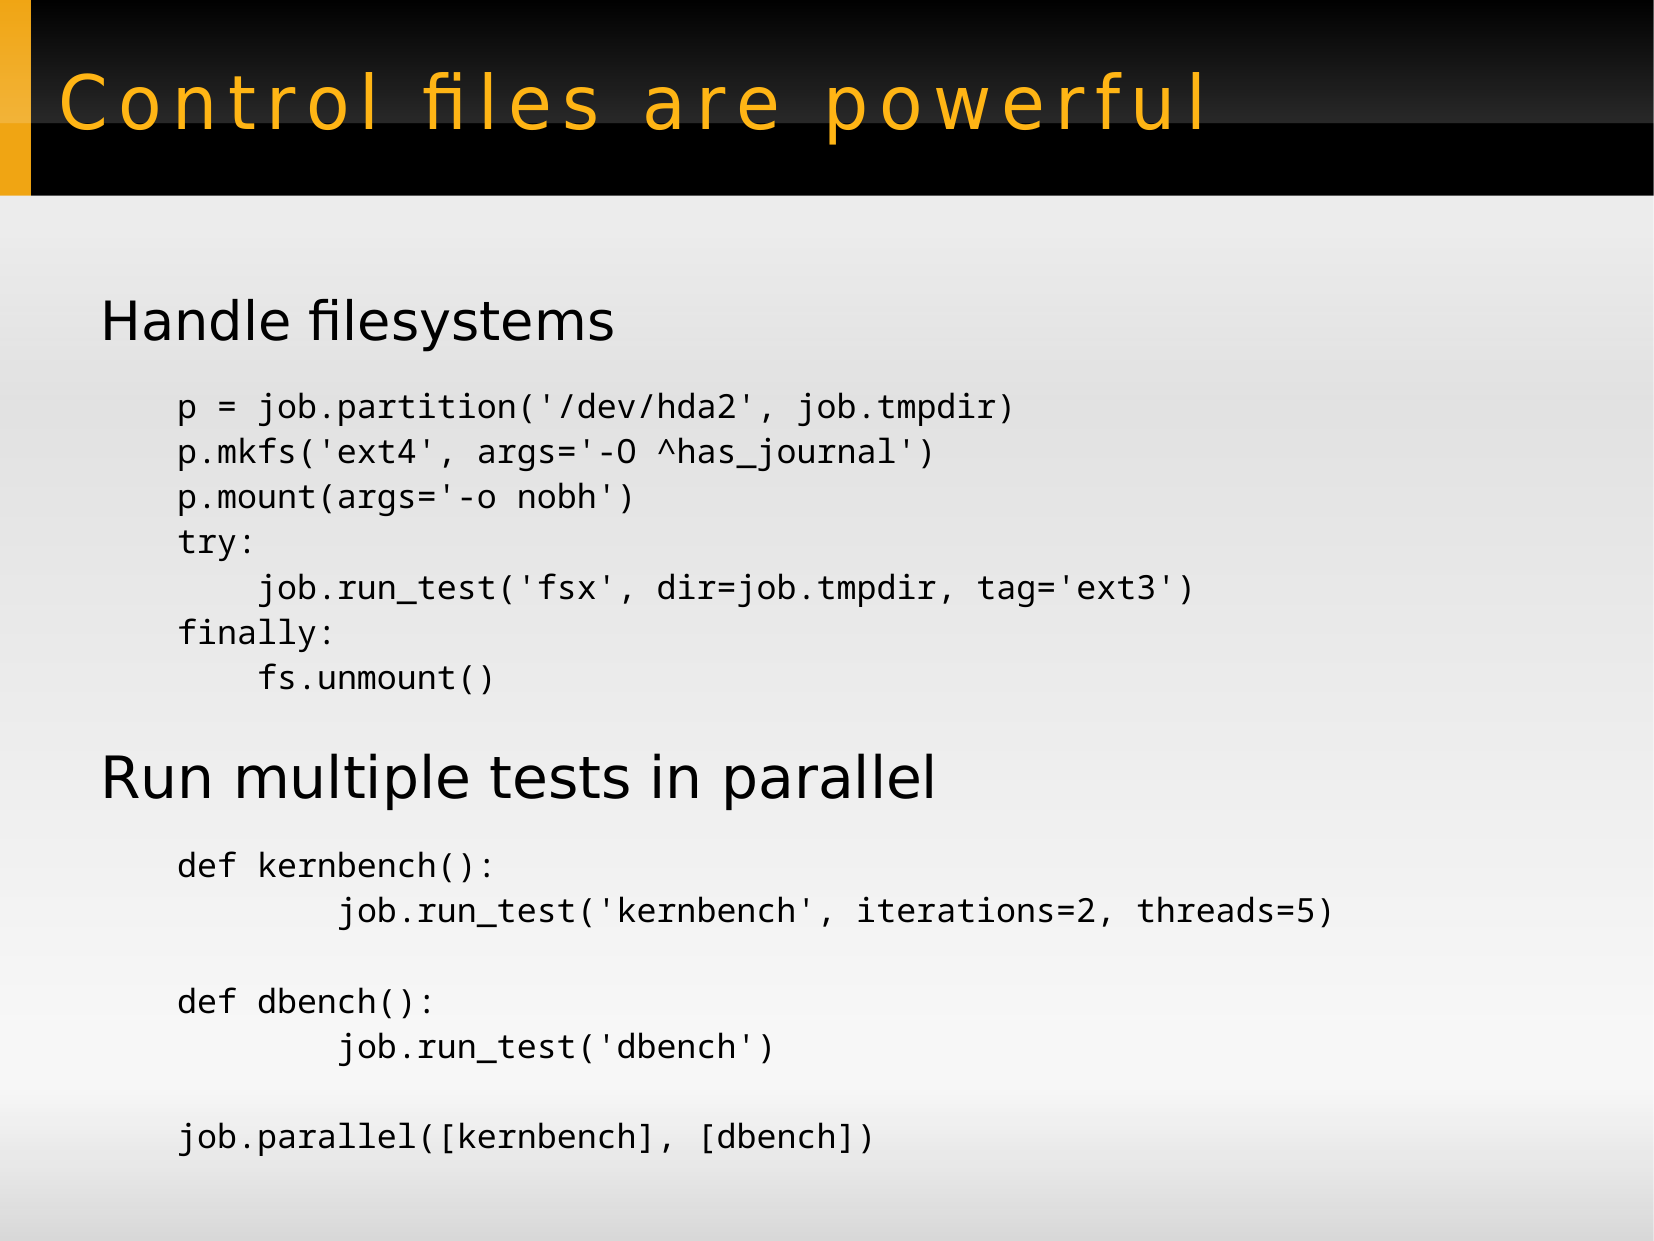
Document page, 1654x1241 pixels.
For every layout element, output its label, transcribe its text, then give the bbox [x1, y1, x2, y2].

picture [0, 0, 1654, 1241]
title Control files are powerful [59, 29, 1270, 178]
list Handle filesystems p = job.partition('/dev/hda2', job.tmpdir) p.mkfs('ext4', args='-O ^has_journal') p.mount(args='-o nobh') try: job.run_test('fsx', dir=job.tmpdir, tag='ext3') finally: fs.unmount() Run multiple tests in parallel def kernbench(): job.run_test('kernbench', iterations=2, threads=5) def dbench(): job.run_test('dbench') job.parallel([kernbench], [dbench]) [82, 290, 1571, 1201]
